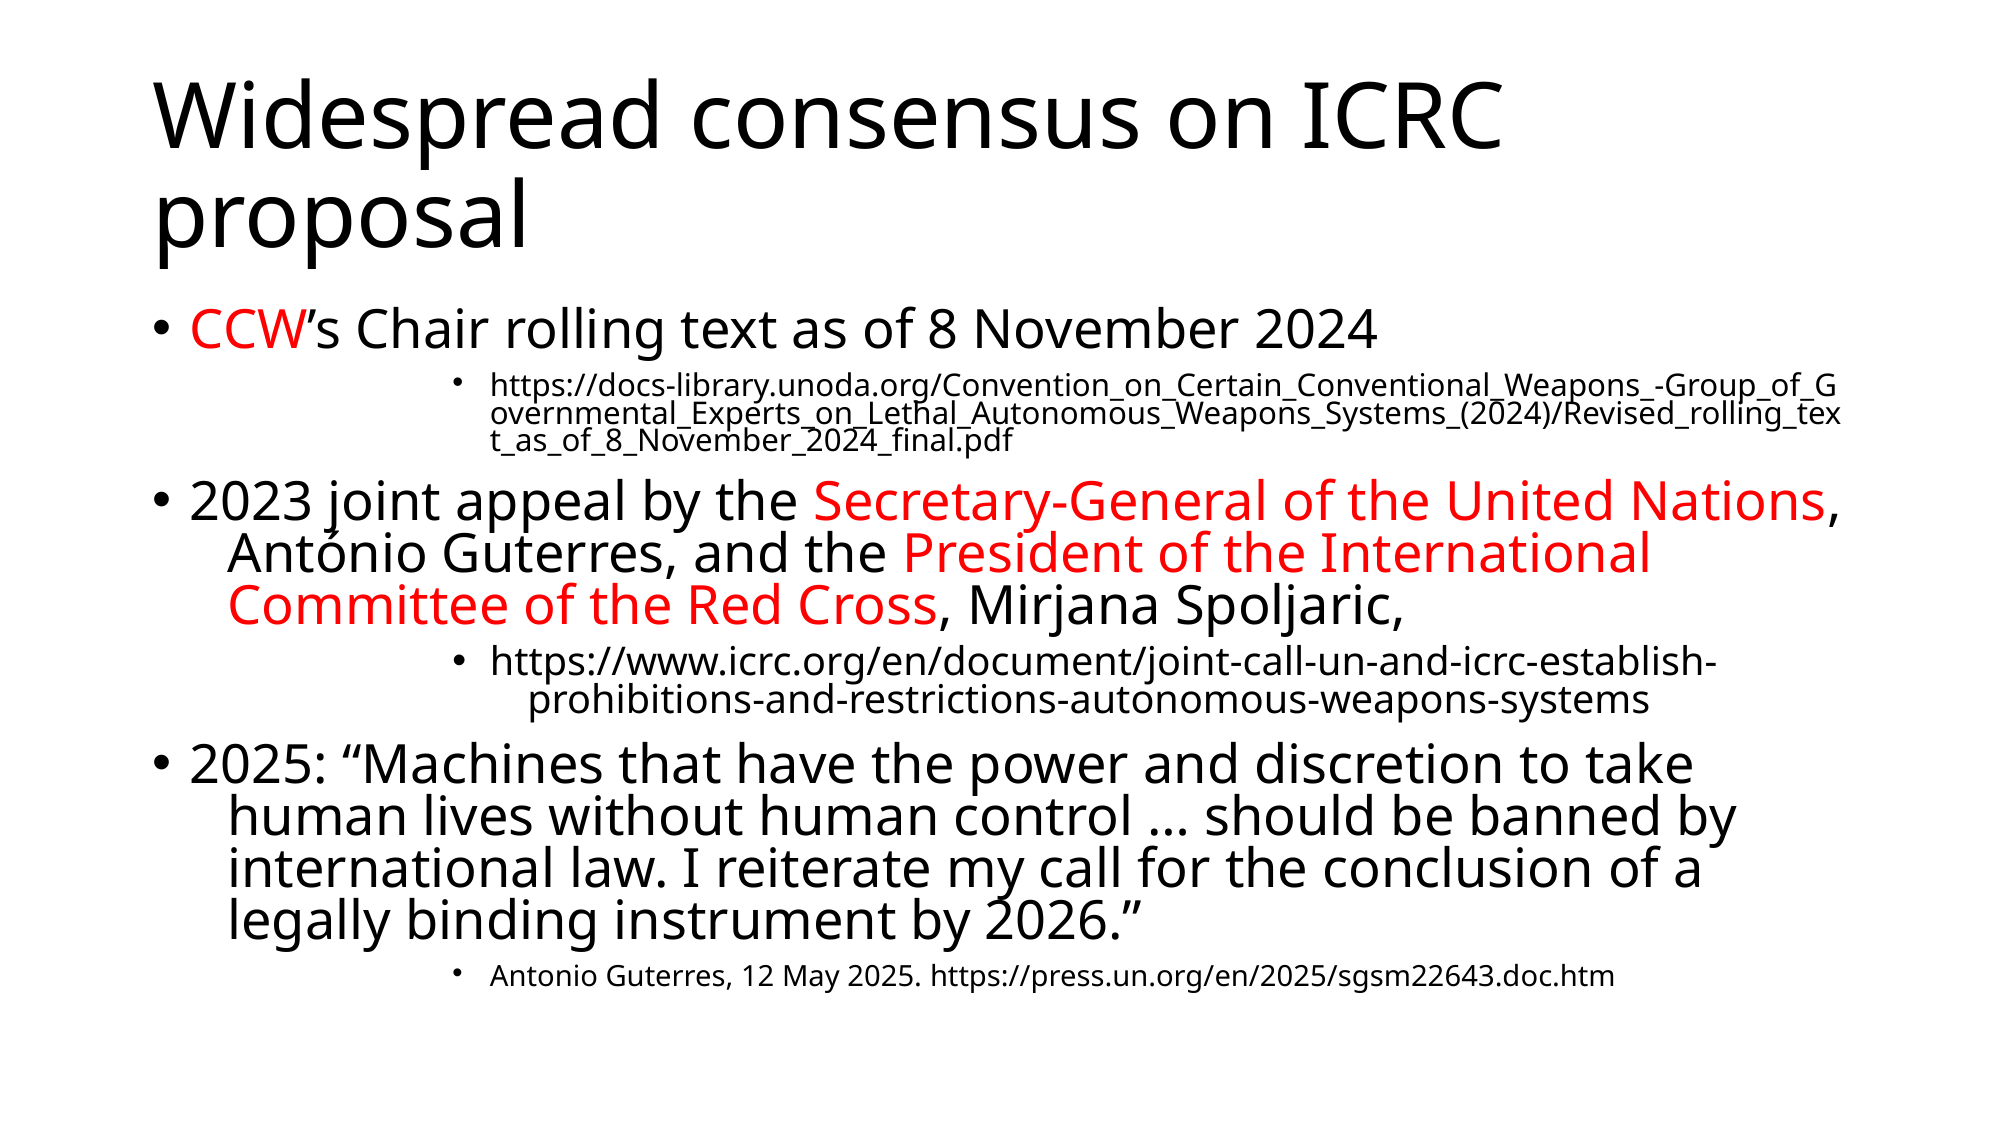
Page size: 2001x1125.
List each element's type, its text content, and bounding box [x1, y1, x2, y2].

title Widespread consensus on ICRC proposal [137, 59, 1863, 278]
list CCW’s Chair rolling text as of 8 November 2024 https://docs-library.unoda.org/Convention_on_Certain_Conventional_Weapons_-Group_of_Governmental_Experts_on_Lethal_Autonomous_Weapons_Systems_(2024)/Revised_rolling_text_as_of_8_November_2024_final.pdf 2023 joint appeal by the Secretary-General of the United Nations, António Guterres, and the President of the International Committee of the Red Cross, Mirjana Spoljaric, https://www.icrc.org/en/document/joint-call-un-and-icrc-establish-prohibitions-and-restrictions-autonomous-weapons-systems 2025: “Machines that have the power and discretion to take human lives without human control … should be banned by international law. I reiterate my call for the conclusion of a legally binding instrument by 2026.” Antonio Guterres, 12 May 2025. https://press.un.org/en/2025/sgsm22643.doc.htm [137, 299, 1863, 1014]
